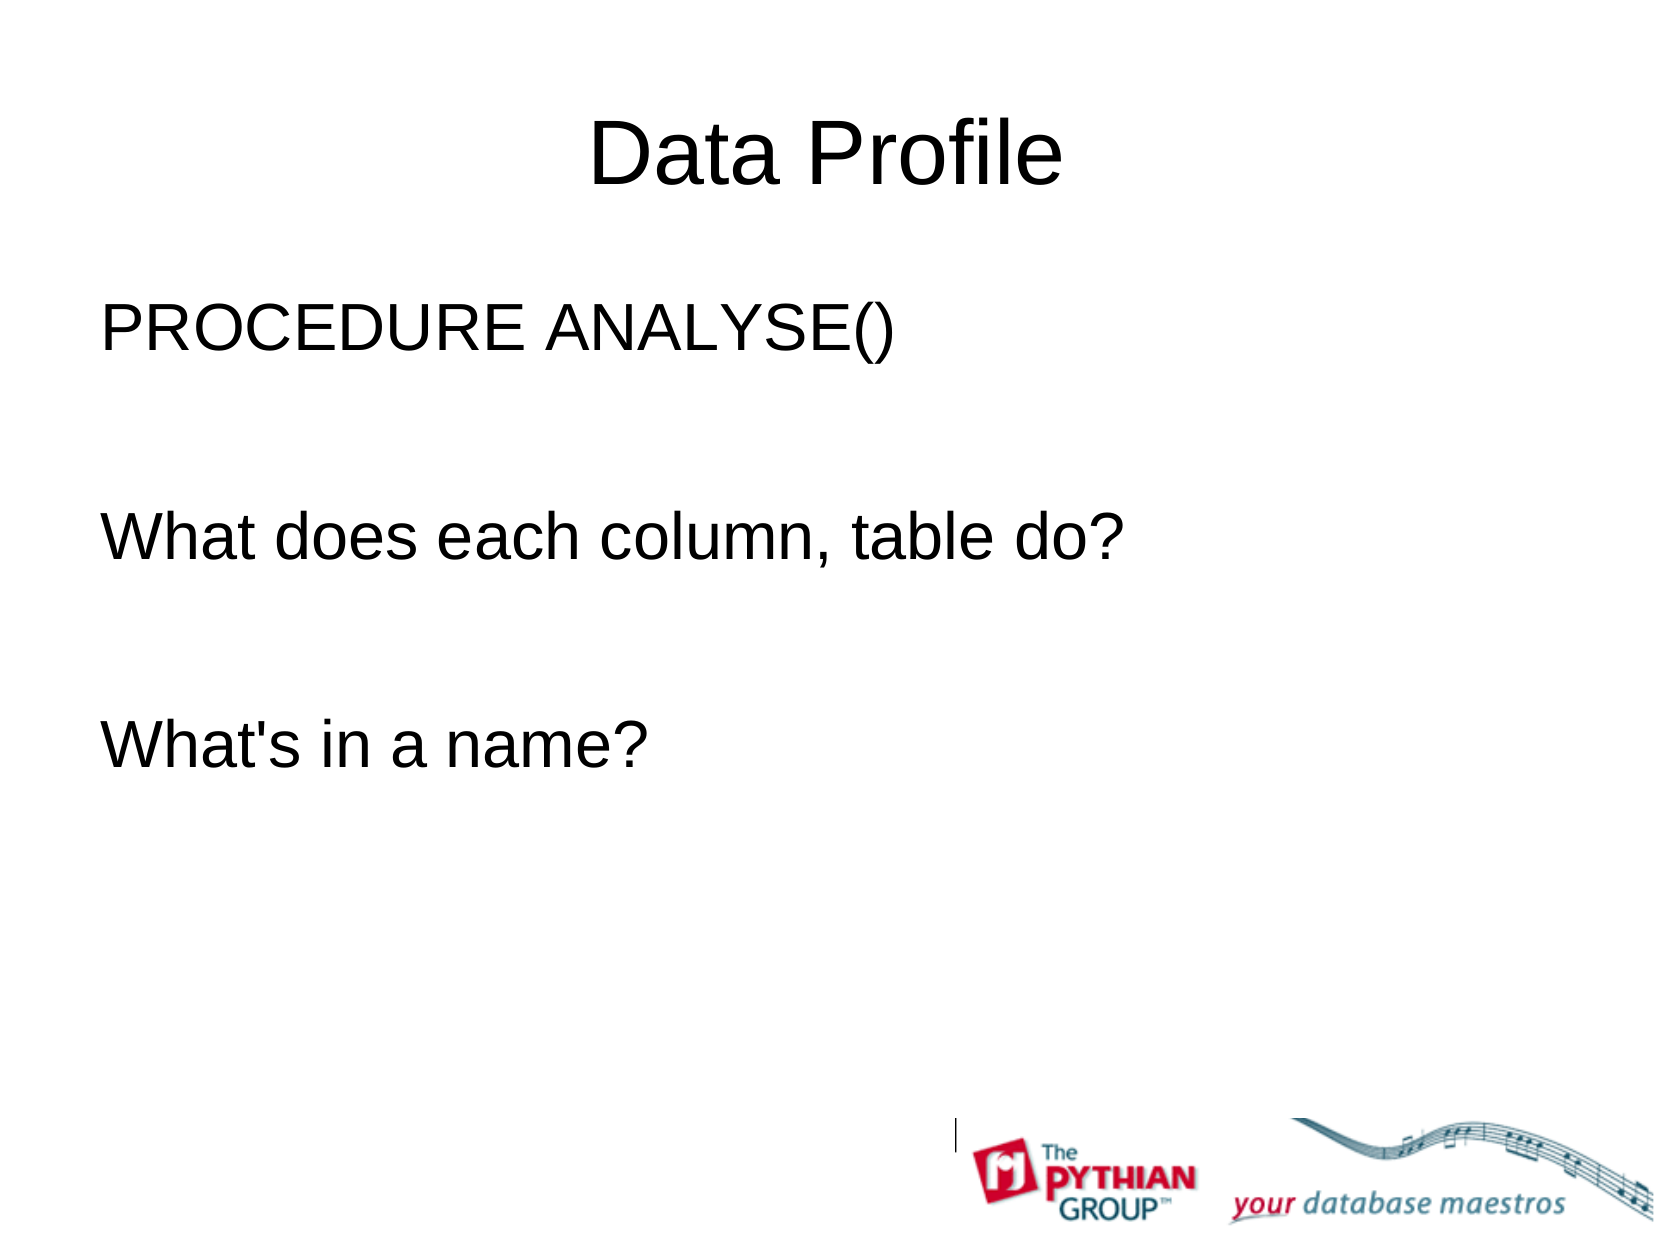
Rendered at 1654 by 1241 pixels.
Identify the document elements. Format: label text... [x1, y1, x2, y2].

picture [955, 1118, 1654, 1241]
list PROCEDURE ANALYSE() What does each column, table do? What's in a name? [82, 290, 1571, 1094]
title Data Profile [82, 49, 1571, 257]
